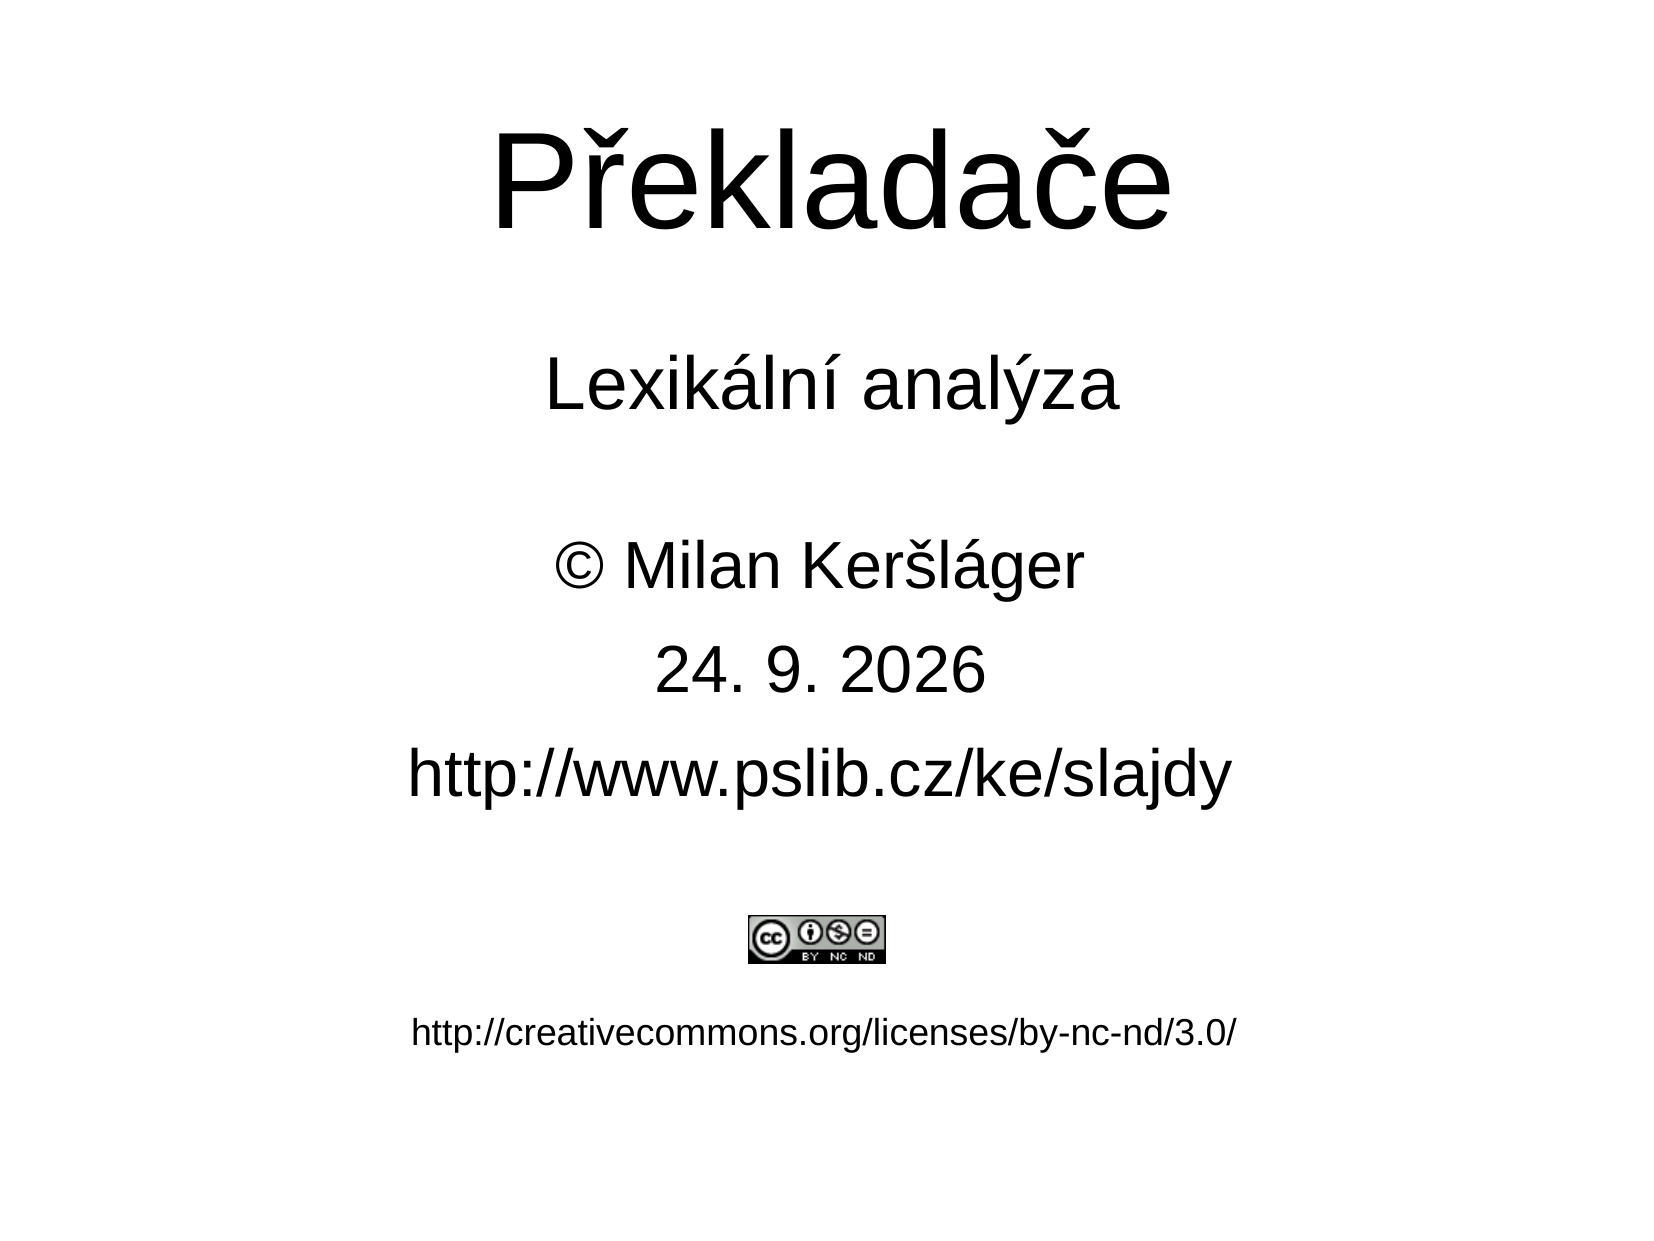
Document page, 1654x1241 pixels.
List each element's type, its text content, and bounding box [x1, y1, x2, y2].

picture [748, 915, 886, 964]
text_box http://creativecommons.org/licenses/by-nc-nd/3.0/ [337, 1003, 1312, 1061]
list © Milan Keršláger 18.3.2010 http://www.pslib.cz/ke/slajdy [76, 527, 1565, 916]
title Překladače Lexikální analýza [88, 50, 1577, 479]
